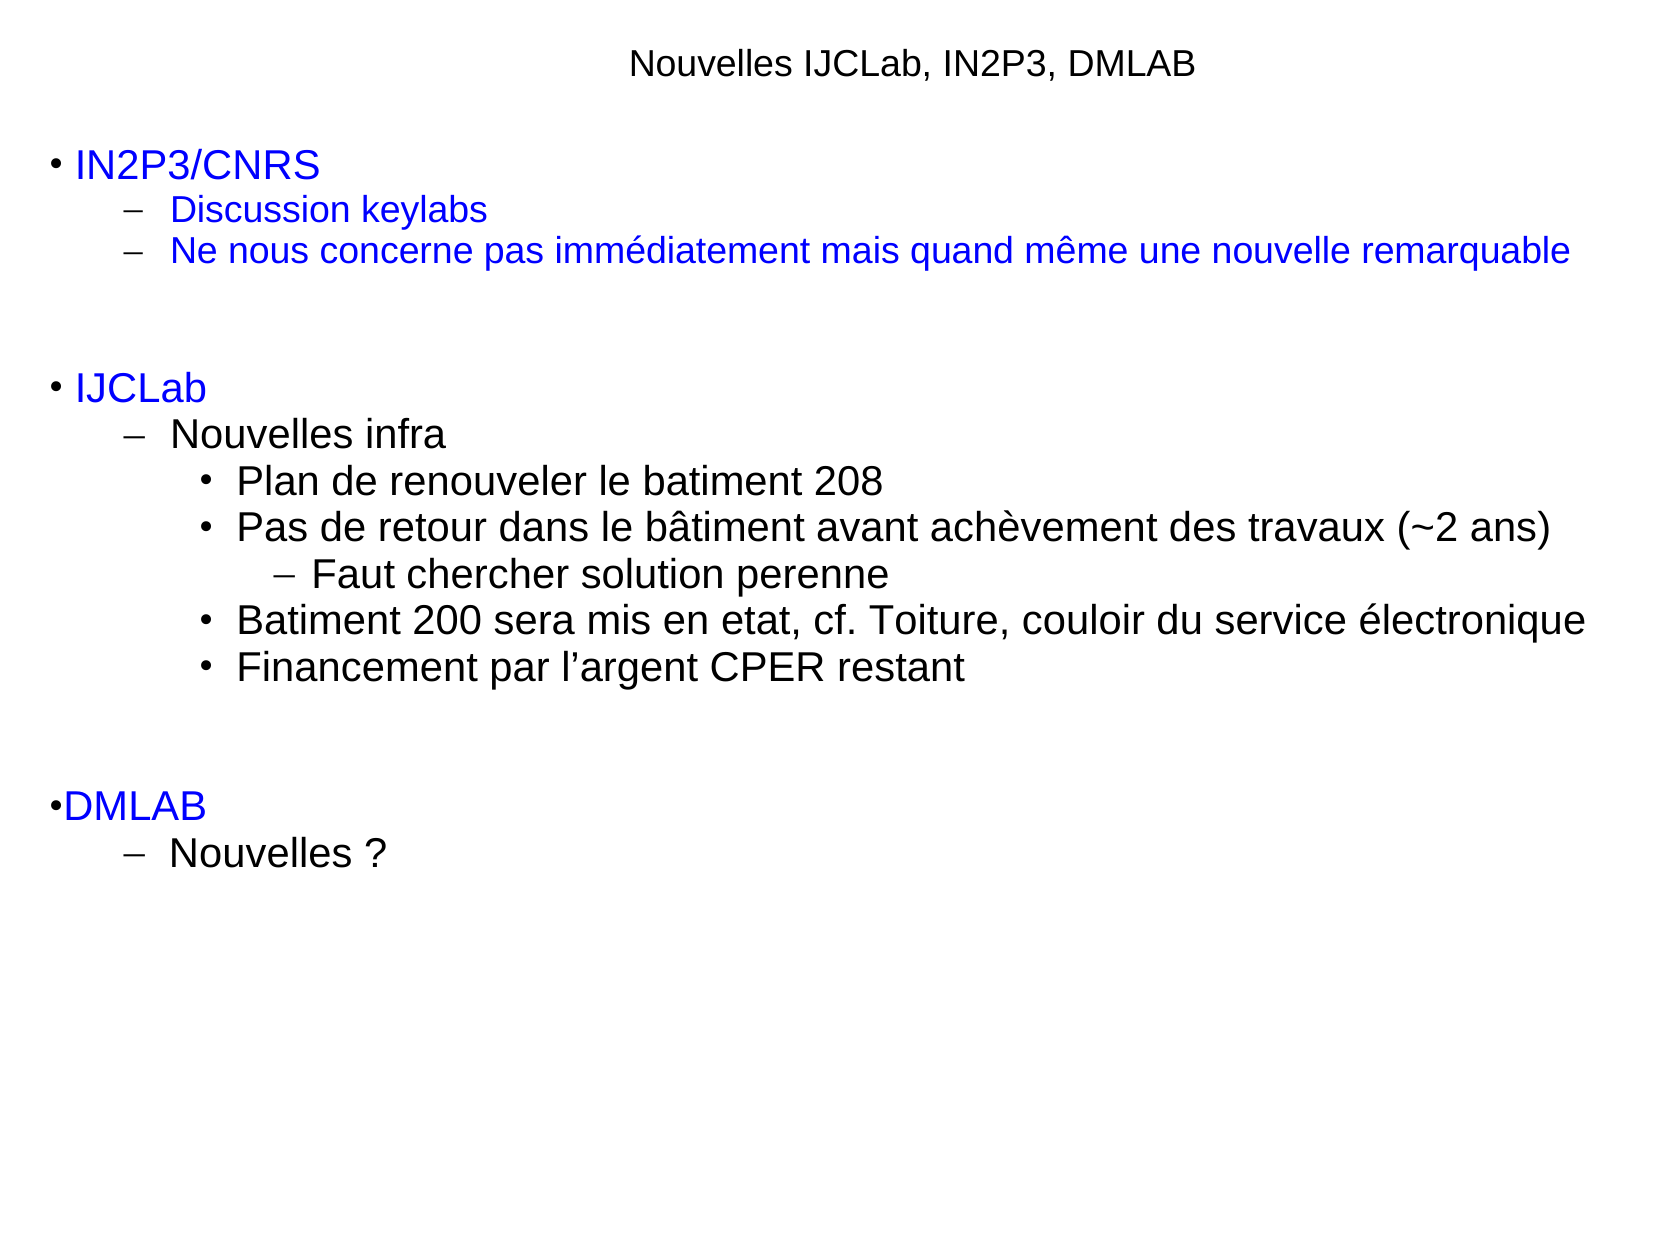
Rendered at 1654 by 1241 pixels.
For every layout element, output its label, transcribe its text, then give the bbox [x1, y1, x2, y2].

text_box IN2P3/CNRS Discussion keylabs Ne nous concerne pas immédiatement mais quand même une nouvelle remarquable IJCLab Nouvelles infra Plan de renouveler le batiment 208 Pas de retour dans le bâtiment avant achèvement des travaux (~2 ans) Faut chercher solution perenne Batiment 200 sera mis en etat, cf. Toiture, couloir du service électronique Financement par l’argent CPER restant DMLAB Nouvelles ? [34, 134, 1387, 885]
text_box Nouvelles IJCLab, IN2P3, DMLAB [613, 35, 1130, 92]
